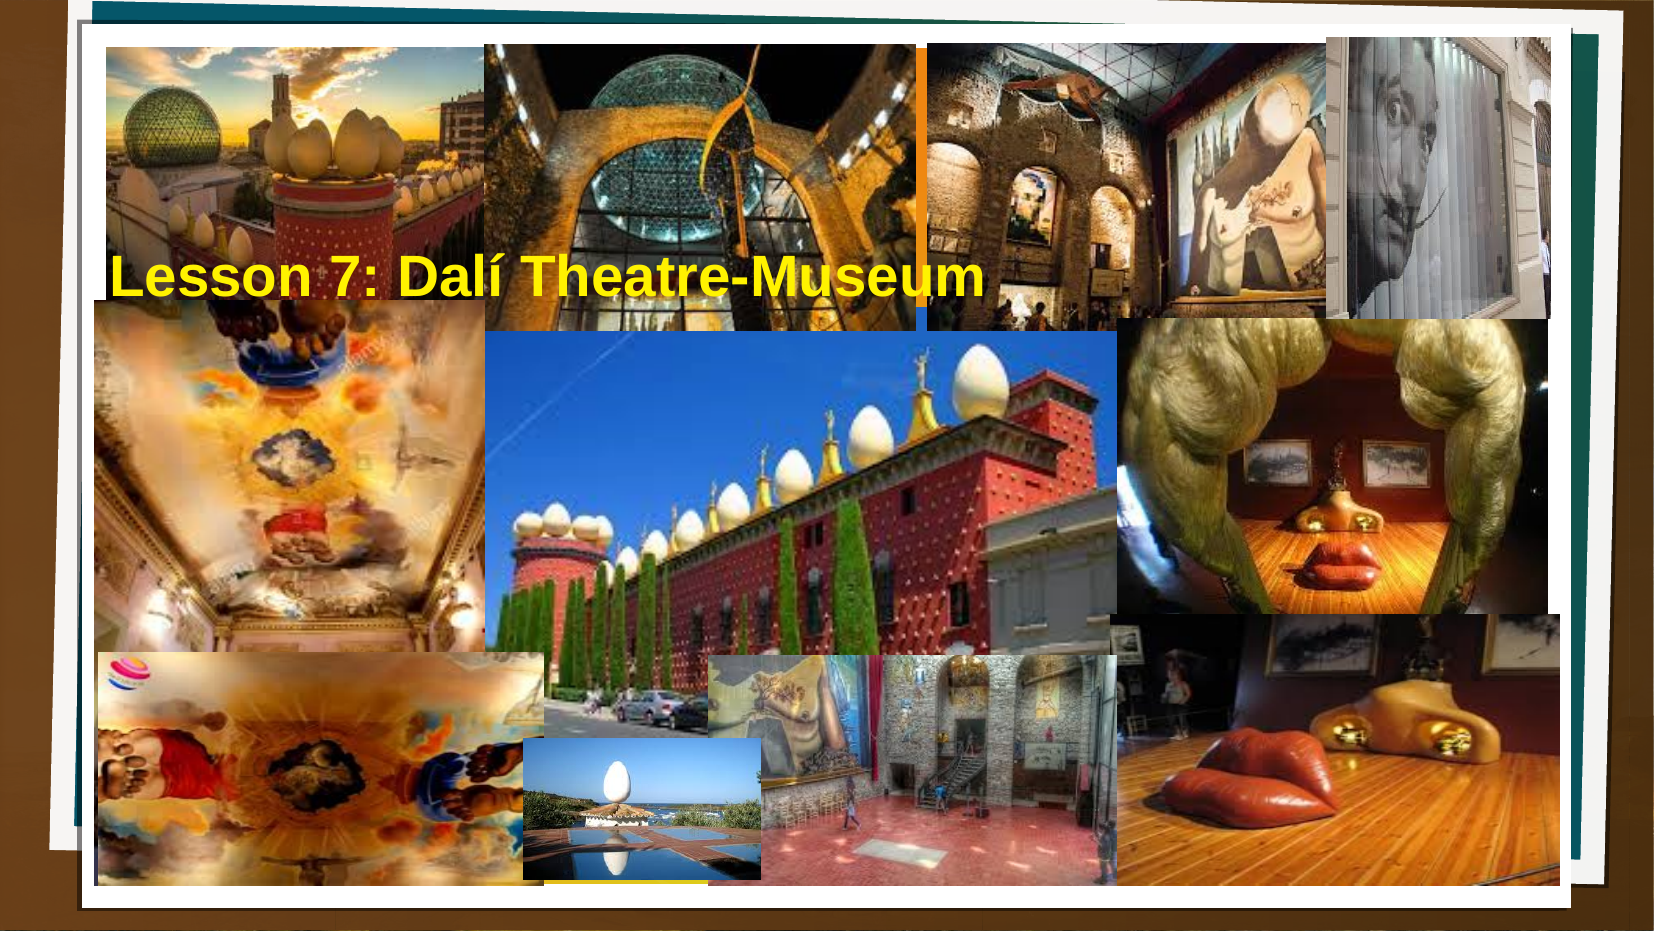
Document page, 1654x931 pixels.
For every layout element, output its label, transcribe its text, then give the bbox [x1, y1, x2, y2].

picture [106, 44, 916, 236]
text_box Lesson 7: Dalí Theatre-Museum [94, 236, 1477, 455]
picture [94, 37, 1560, 886]
